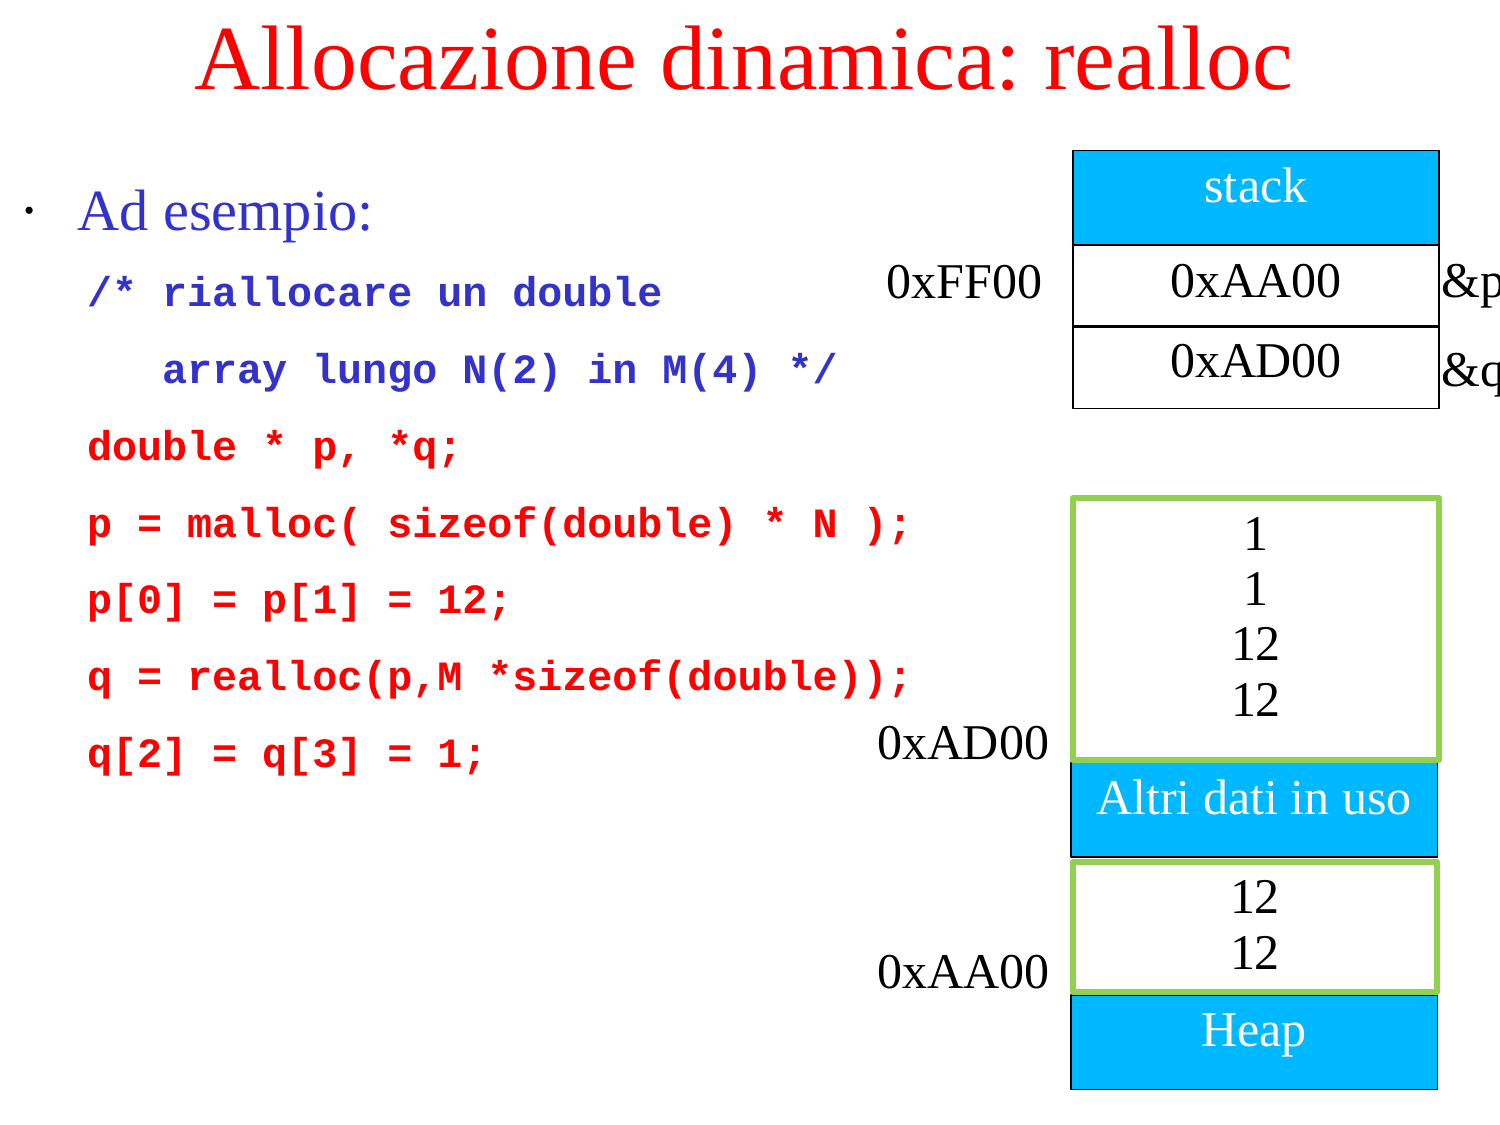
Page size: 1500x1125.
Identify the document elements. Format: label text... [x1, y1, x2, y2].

text_box &q [1486, 364, 1497, 384]
list Ad esempio: /* riallocare un double array lungo N(2) in M(4) */ double * p, *q; p = malloc( sizeof(double) * N ); p[0] = p[1] = 12; q = realloc(p,M *sizeof(double)); q[2] = q[3] = 1; [0, 170, 1284, 1010]
text_box 0xAD00 [1072, 325, 1440, 409]
text_box stack [1072, 150, 1440, 245]
text_box 0xFF00 [871, 246, 1097, 318]
text_box Heap [1071, 994, 1438, 1090]
text_box 1 1 12 12 [1072, 498, 1440, 761]
text_box 0xAA00 [862, 937, 1088, 1008]
text_box &p [1488, 276, 1499, 296]
text_box 12 12 [1072, 861, 1438, 993]
text_box &q [1426, 334, 1500, 406]
text_box &p [1426, 245, 1500, 316]
text_box 0xAD00 [862, 707, 1087, 779]
title Allocazione dinamica: realloc [107, 0, 1383, 170]
text_box Altri dati in uso [1071, 762, 1438, 858]
text_box 0xAA00 [1072, 245, 1440, 325]
